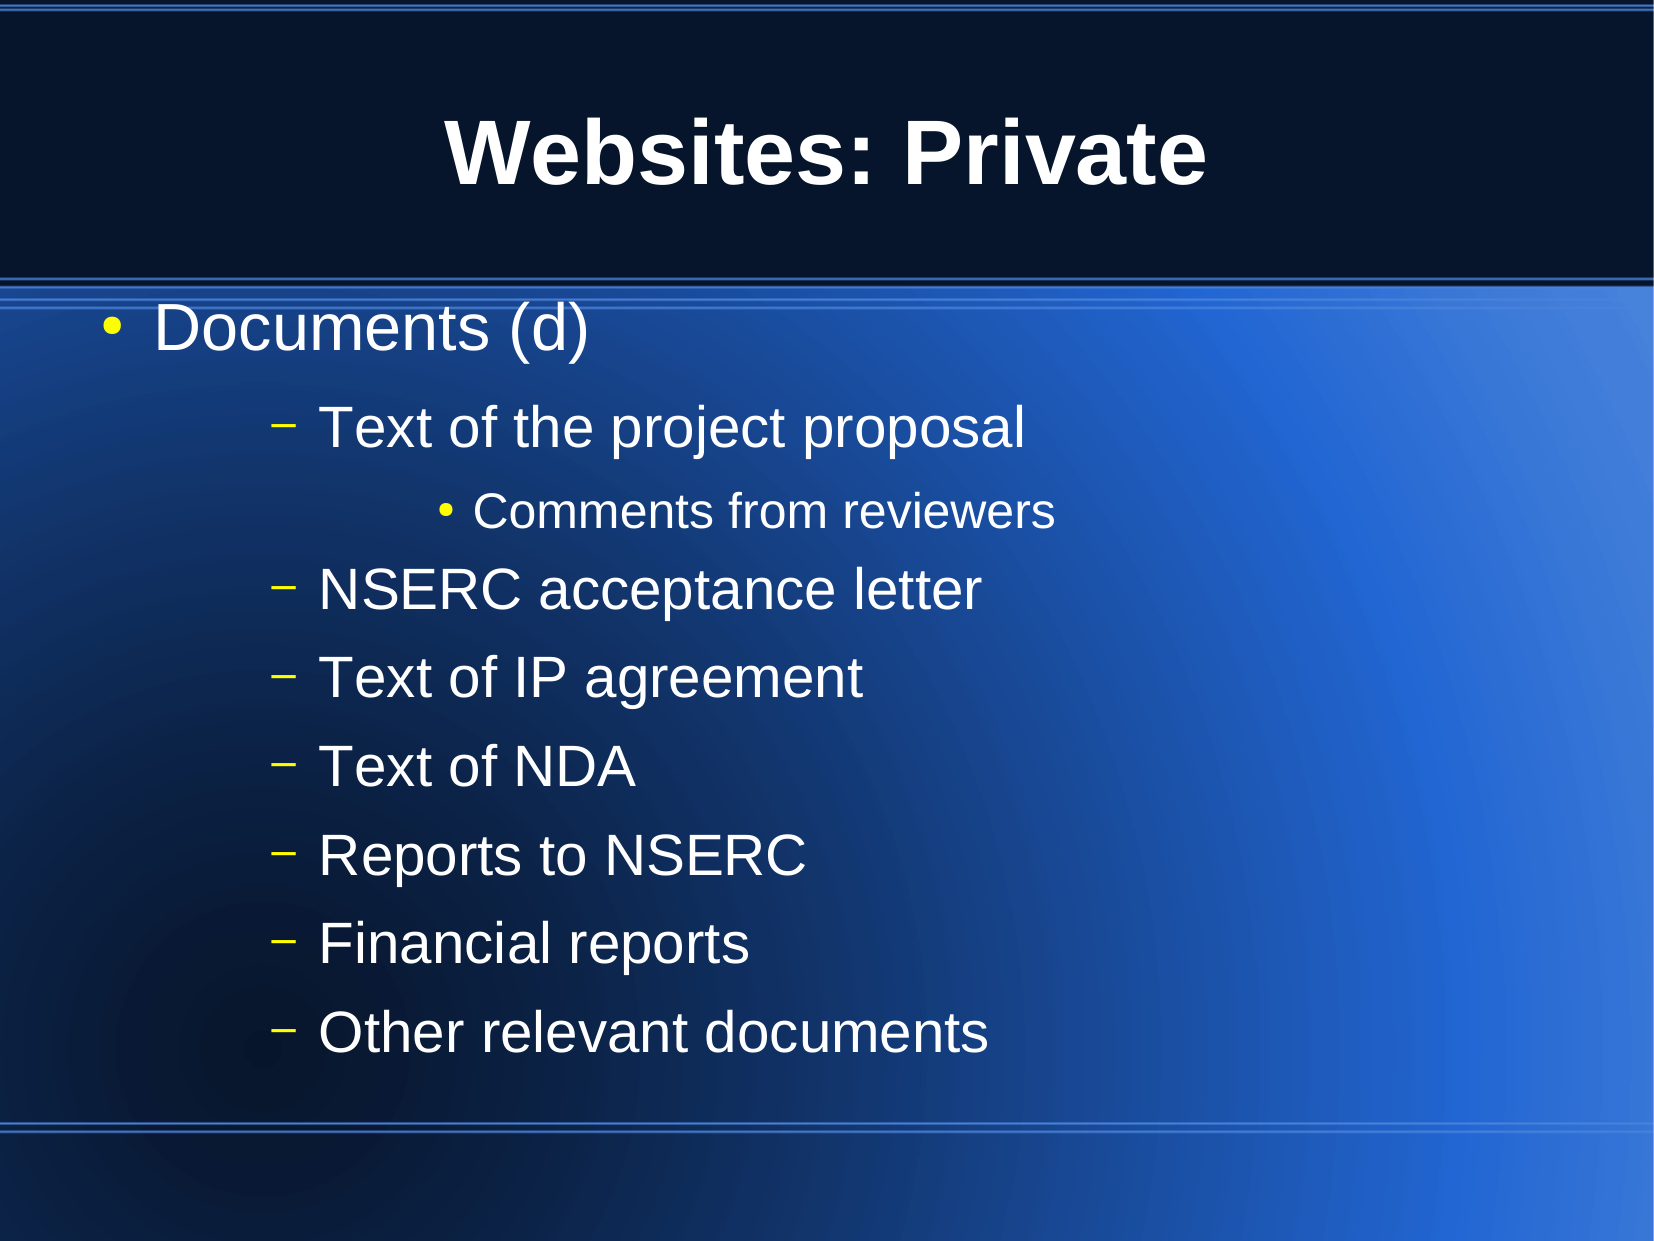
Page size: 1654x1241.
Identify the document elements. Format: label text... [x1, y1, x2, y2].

list Documents (d) Text of the project proposal Comments from reviewers NSERC acceptance letter Text of IP agreement Text of NDA Reports to NSERC Financial reports Other relevant documents [82, 290, 1571, 1109]
title Websites: Private [82, 49, 1571, 257]
picture [0, 0, 1654, 1241]
